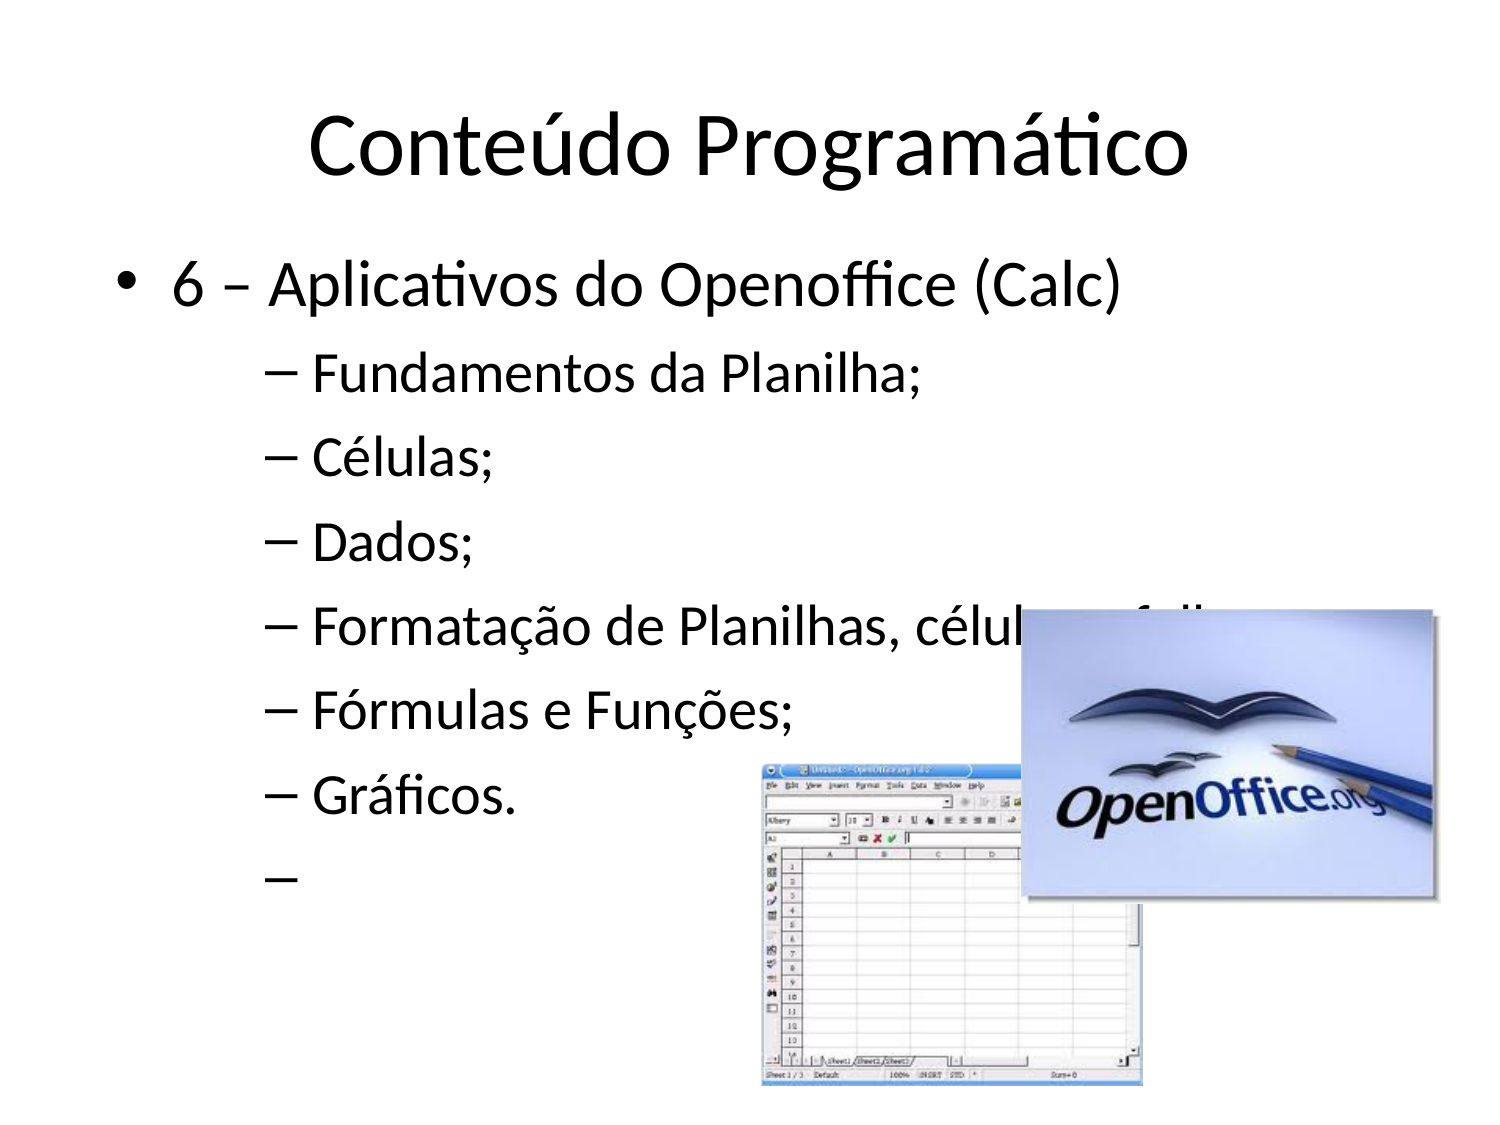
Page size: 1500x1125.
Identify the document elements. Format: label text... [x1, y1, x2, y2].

list 6 – Aplicativos do Openoffice (Calc) Fundamentos da Planilha; Células; Dados; Formatação de Planilhas, células e folhas; Fórmulas e Funções; Gráficos. [100, 231, 1451, 1077]
title Conteúdo Programático [75, 45, 1426, 233]
picture [761, 609, 1441, 1086]
